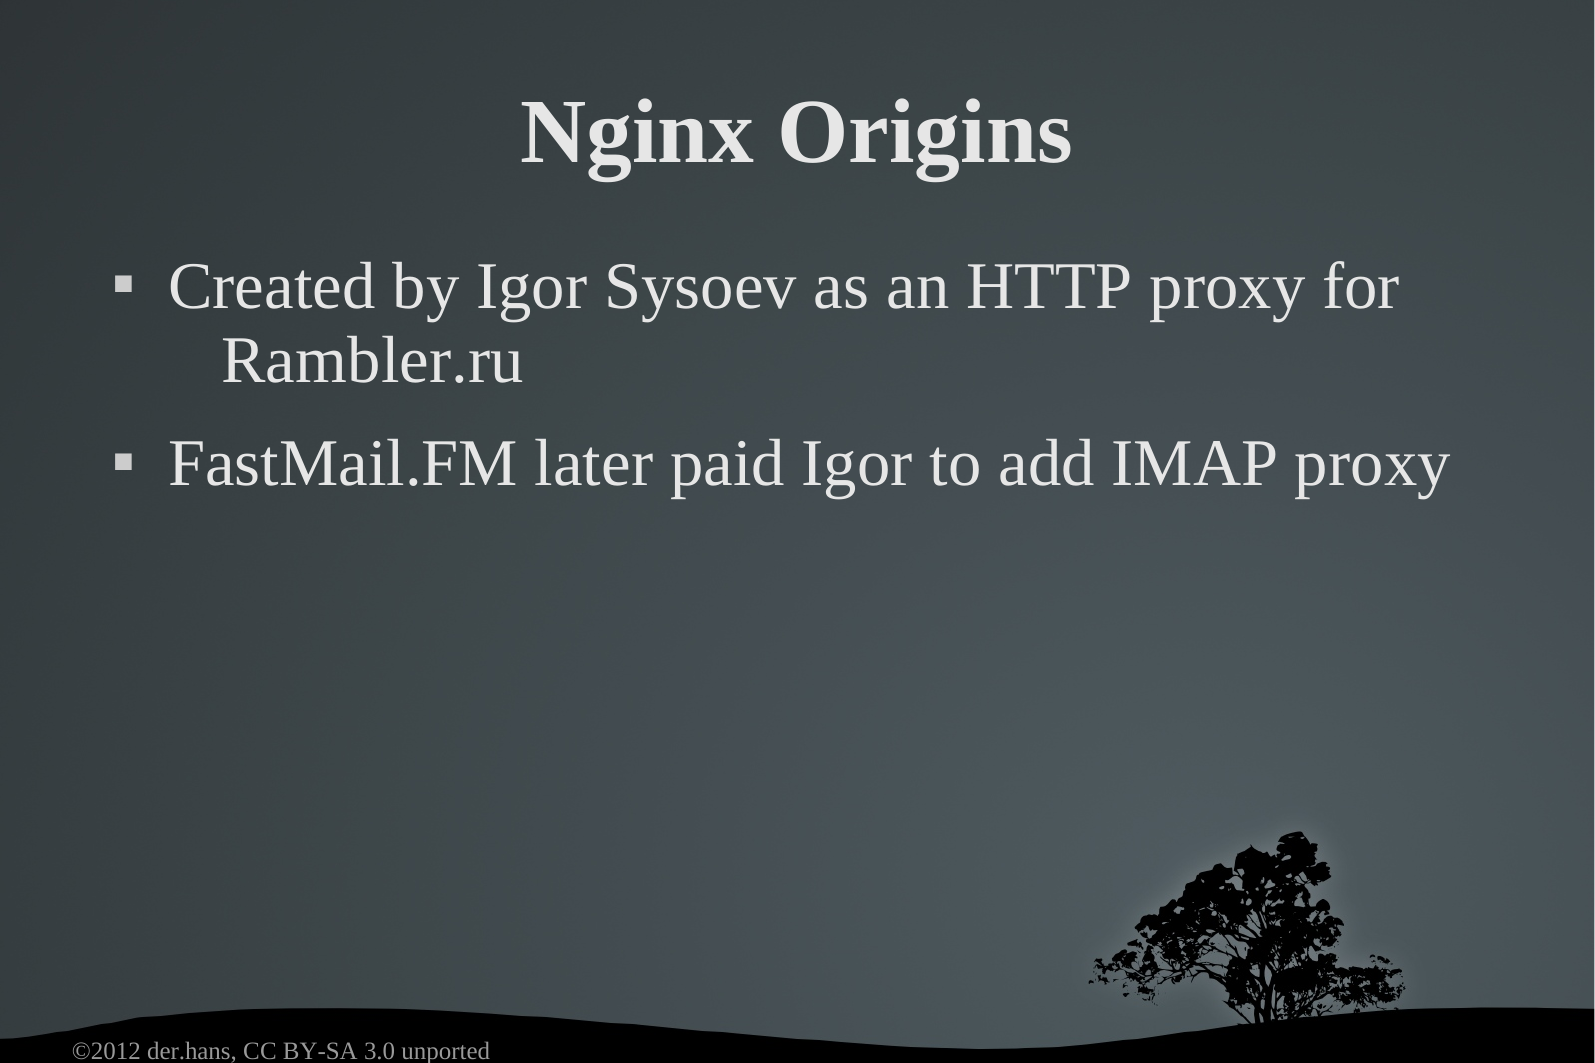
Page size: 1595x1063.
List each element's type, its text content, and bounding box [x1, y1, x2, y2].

list Created by Igor Sysoev as an HTTP proxy for Rambler.ru FastMail.FM later paid Igor to add IMAP proxy [79, 248, 1515, 936]
title Nginx Origins [79, 49, 1515, 213]
picture [0, 0, 1595, 1063]
picture [430, 1049, 435, 1058]
